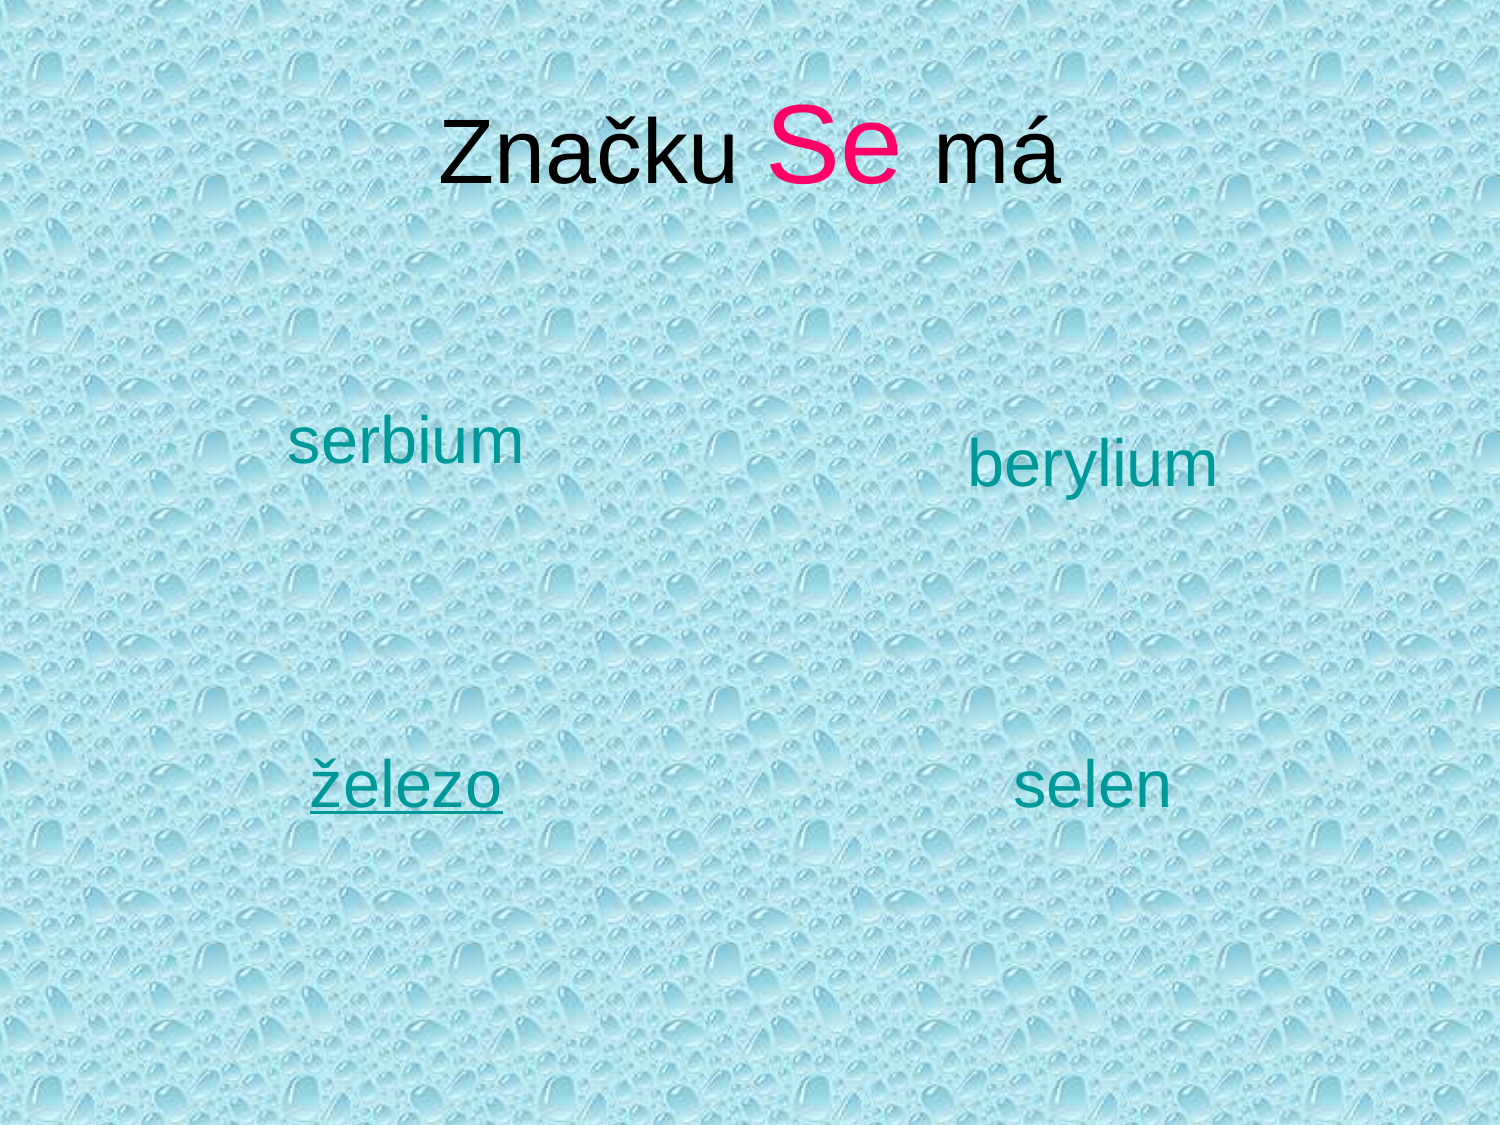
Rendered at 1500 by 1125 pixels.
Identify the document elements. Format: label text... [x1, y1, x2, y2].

table_header berylium [763, 262, 1425, 621]
table_header železo [75, 646, 737, 1005]
title Značku Se má [75, 45, 1426, 233]
table_header serbium [75, 262, 737, 621]
picture [0, 0, 1500, 1125]
table_header selen [763, 646, 1423, 1005]
